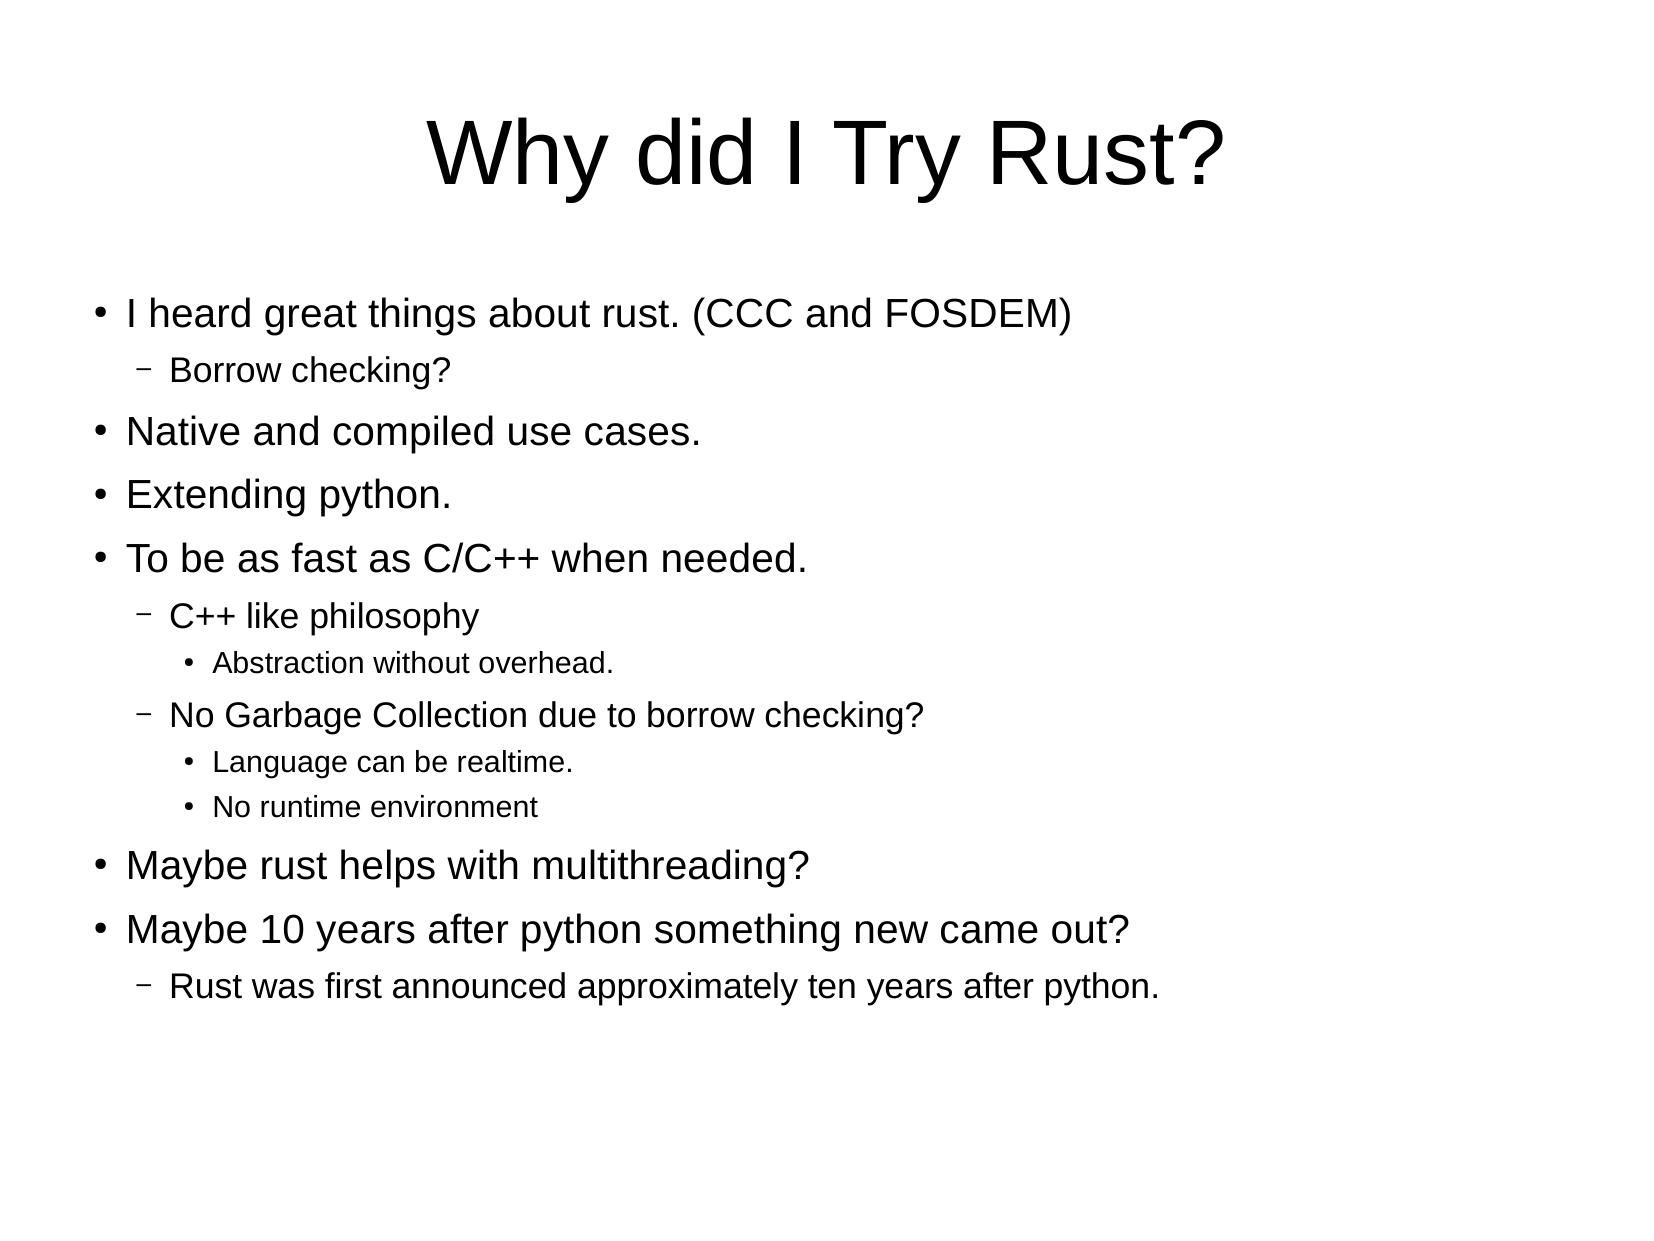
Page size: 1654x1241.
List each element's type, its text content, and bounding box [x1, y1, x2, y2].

title Why did I Try Rust? [82, 49, 1571, 257]
list I heard great things about rust. (CCC and FOSDEM) Borrow checking? Native and compiled use cases. Extending python. To be as fast as C/C++ when needed. C++ like philosophy Abstraction without overhead. No Garbage Collection due to borrow checking? Language can be realtime. No runtime environment Maybe rust helps with multithreading? Maybe 10 years after python something new came out? Rust was first announced approximately ten years after python. [82, 290, 1571, 1010]
